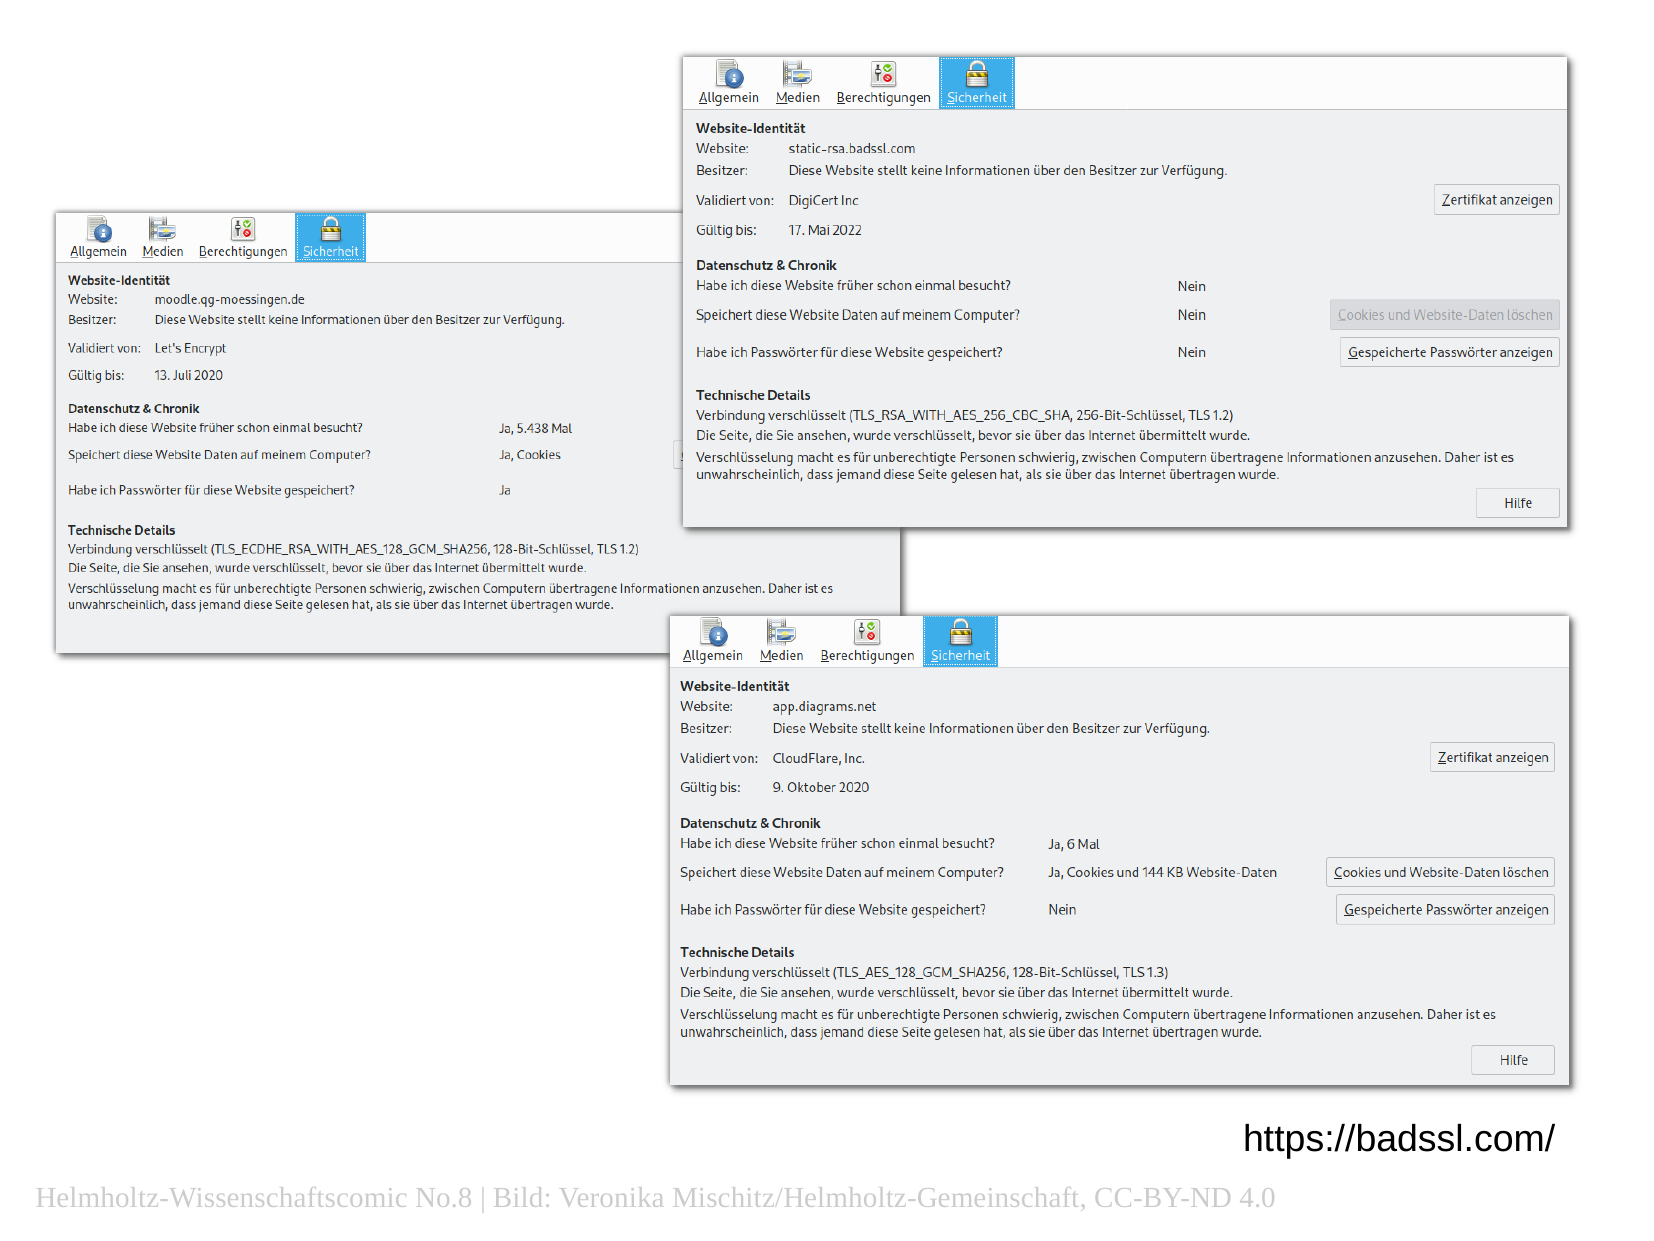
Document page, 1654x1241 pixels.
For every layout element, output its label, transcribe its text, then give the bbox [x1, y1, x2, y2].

text_box https://badssl.com/ [1228, 1110, 1571, 1168]
picture [47, 47, 1583, 1099]
